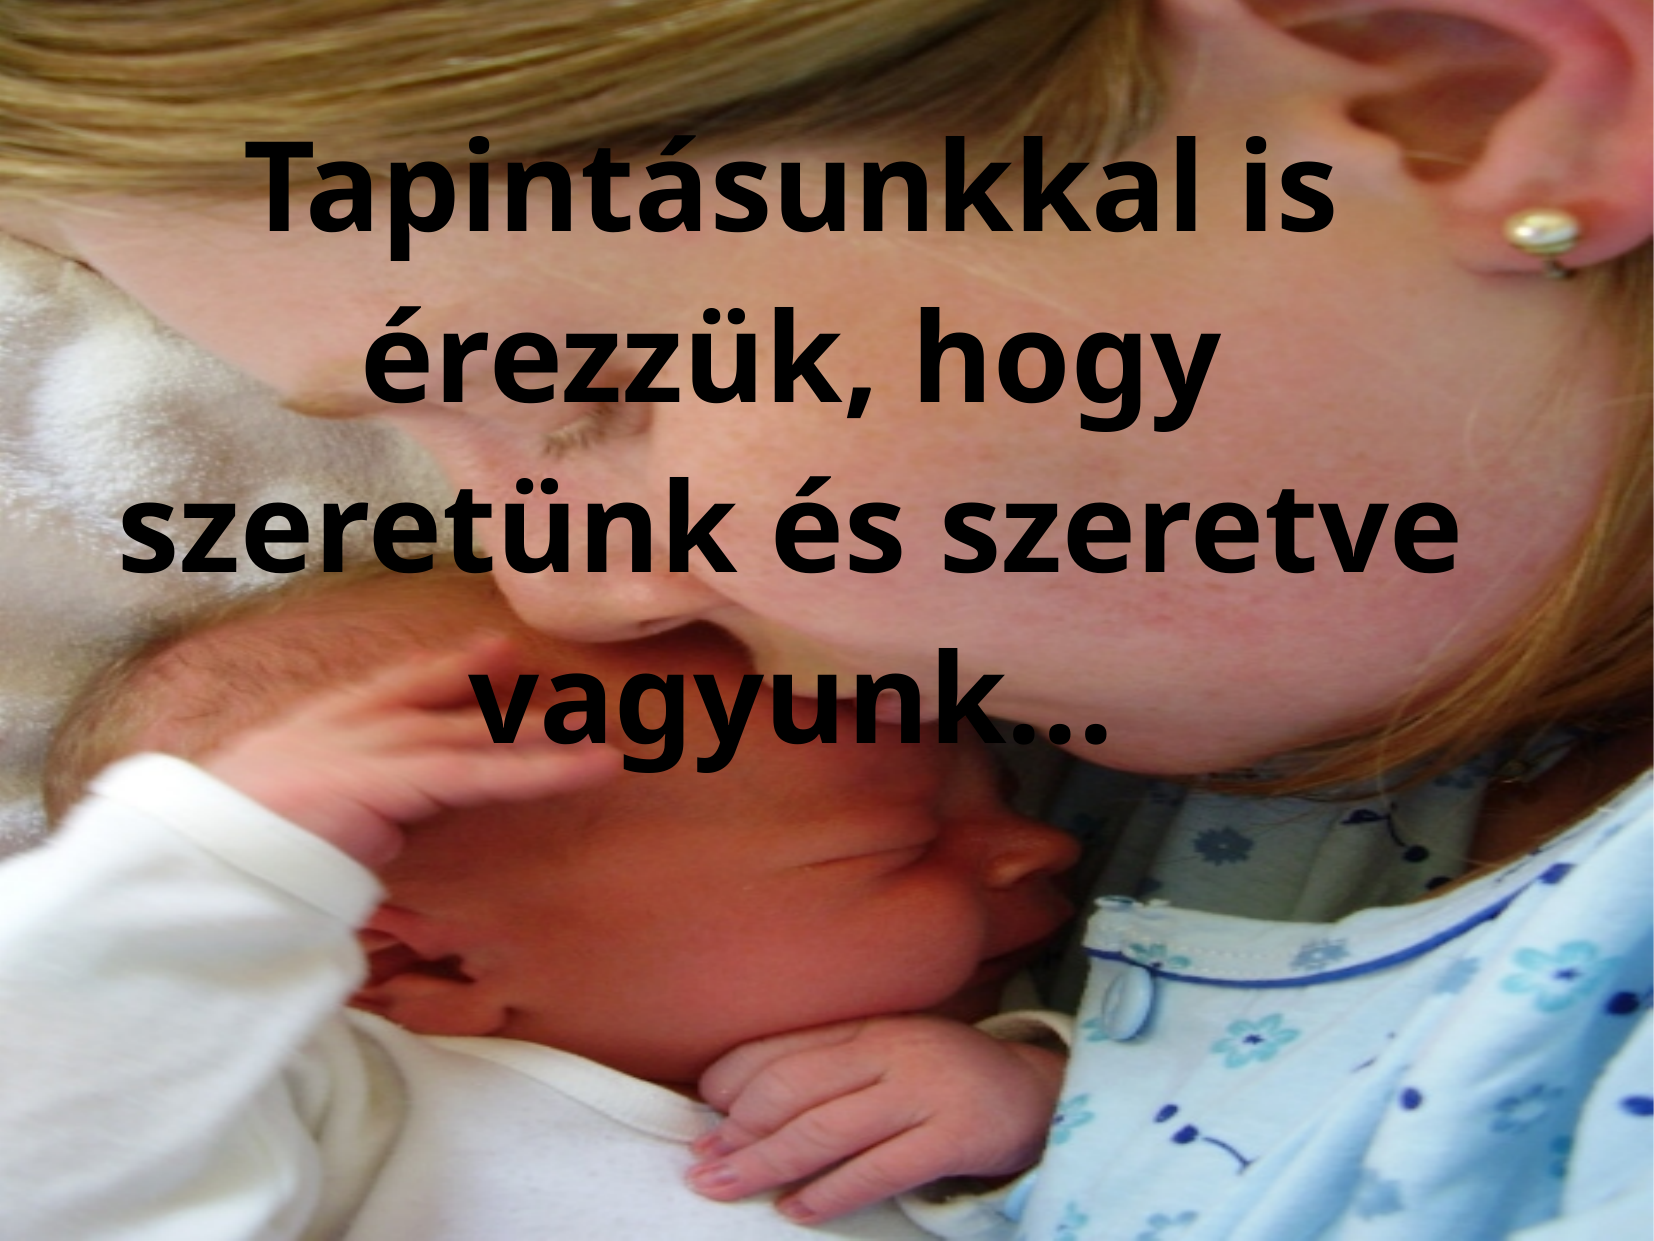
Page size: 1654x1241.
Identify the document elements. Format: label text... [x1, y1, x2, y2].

picture [0, 0, 1654, 1241]
subtitle Tapintásunkkal is érezzük, hogy szeretünk és szeretve vagyunk... [47, 29, 1536, 849]
